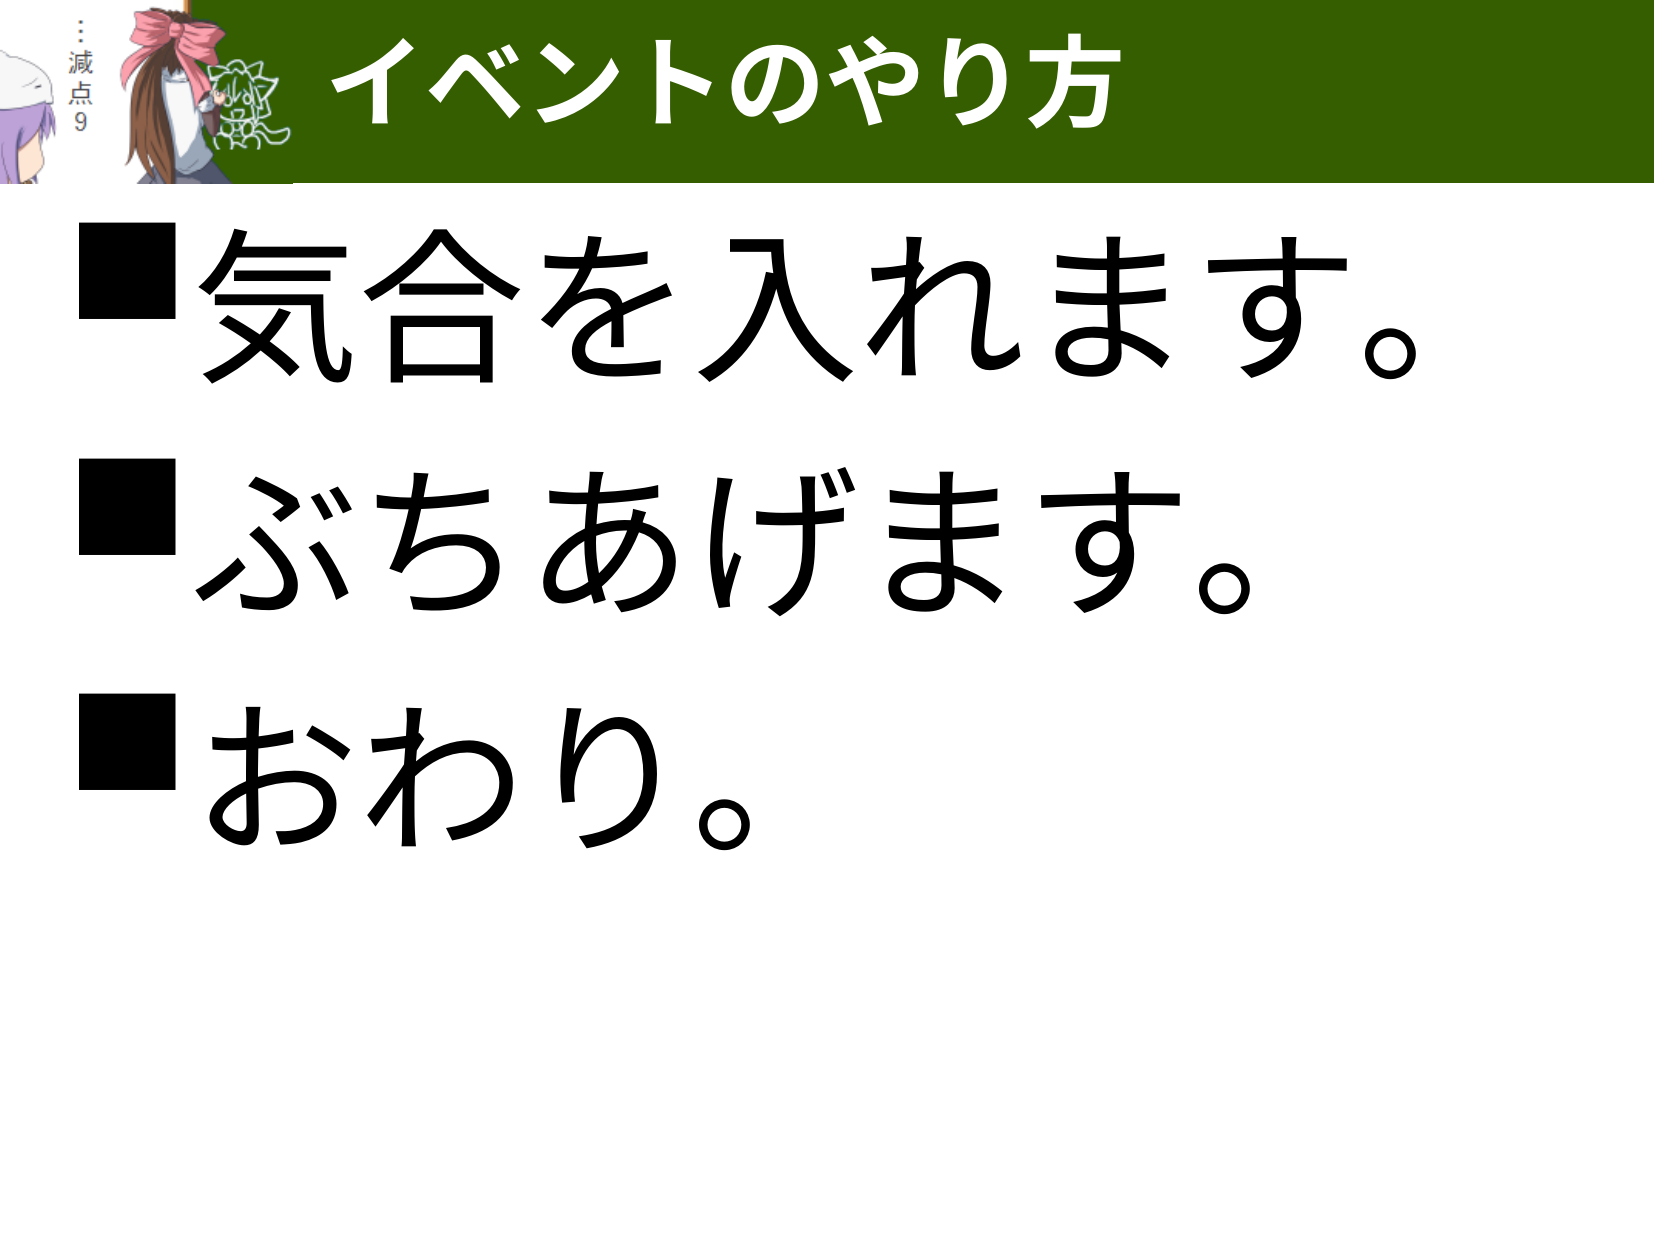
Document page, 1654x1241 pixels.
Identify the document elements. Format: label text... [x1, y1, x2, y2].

picture [0, 0, 293, 184]
list 気合を入れます。 ぶちあげます。 おわり。 [65, 195, 1595, 1041]
title イベントのやり方 [325, 0, 1654, 168]
